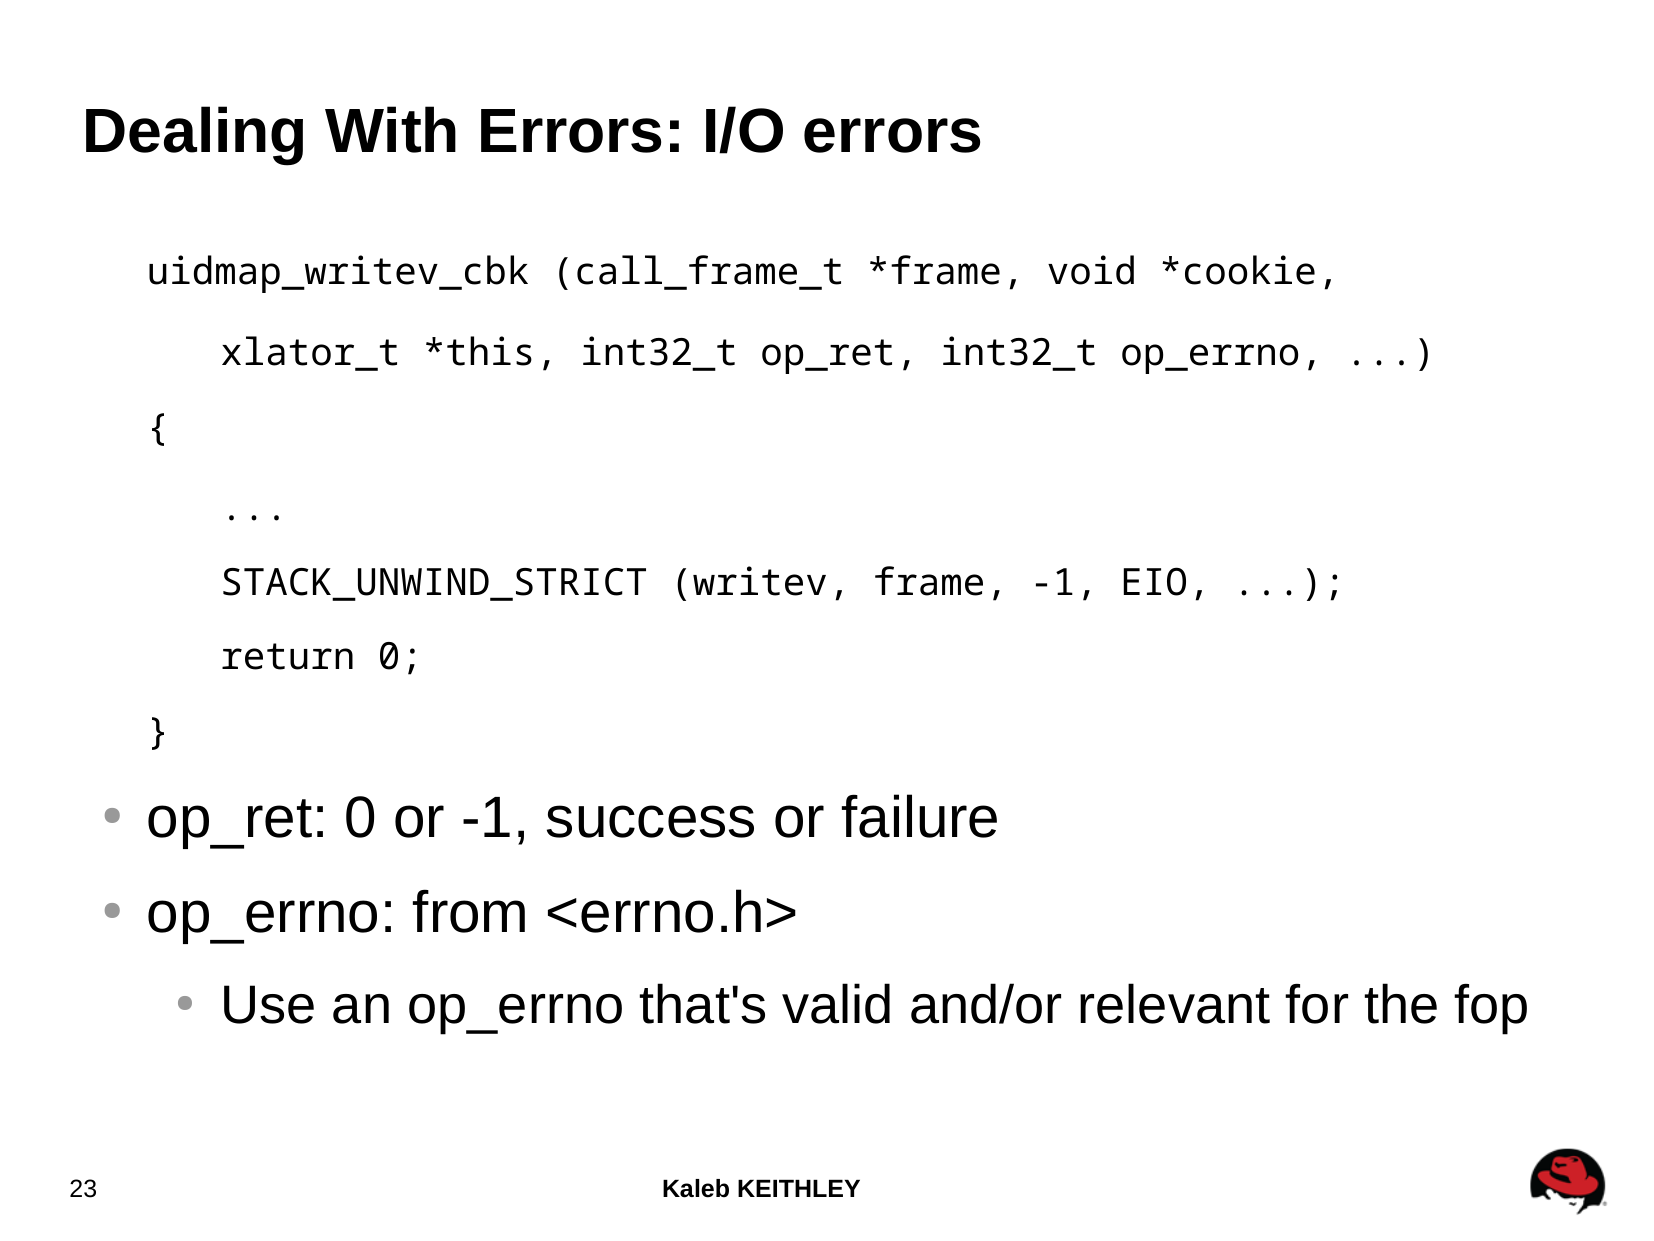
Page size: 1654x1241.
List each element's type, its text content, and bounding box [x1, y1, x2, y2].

picture [1529, 1146, 1613, 1224]
list uidmap_writev_cbk (call_frame_t *frame, void *cookie, xlator_t *this, int32_t op_ret, int32_t op_errno, ...) { ... STACK_UNWIND_STRICT (writev, frame, -1, EIO, ...); return 0; } op_ret: 0 or -1, success or failure op_errno: from <errno.h> Use an op_errno that's valid and/or relevant for the fop [86, 244, 1576, 1039]
title Dealing With Errors: I/O errors [82, 37, 1571, 226]
